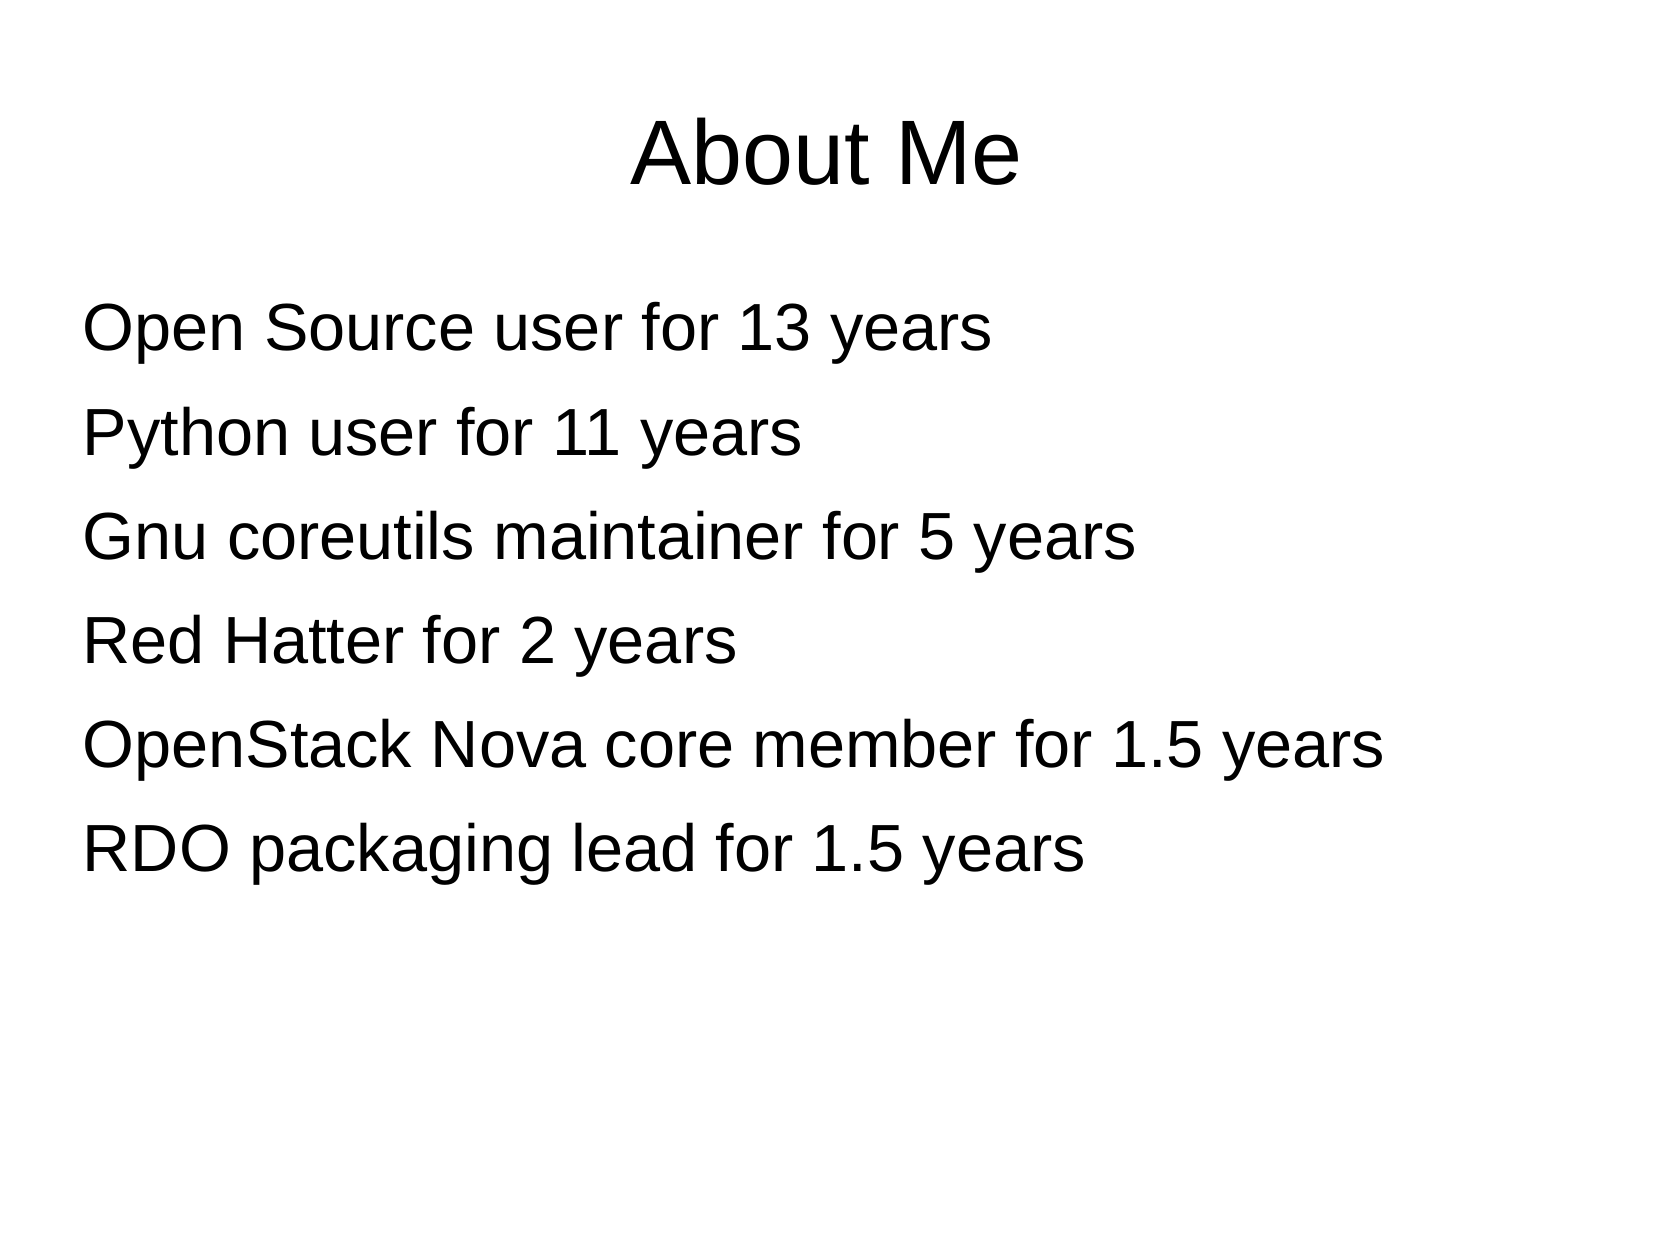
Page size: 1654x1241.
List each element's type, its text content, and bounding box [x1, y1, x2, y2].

list Open Source user for 13 years Python user for 11 years Gnu coreutils maintainer for 5 years Red Hatter for 2 years OpenStack Nova core member for 1.5 years RDO packaging lead for 1.5 years [82, 290, 1571, 1109]
title About Me [82, 49, 1571, 257]
